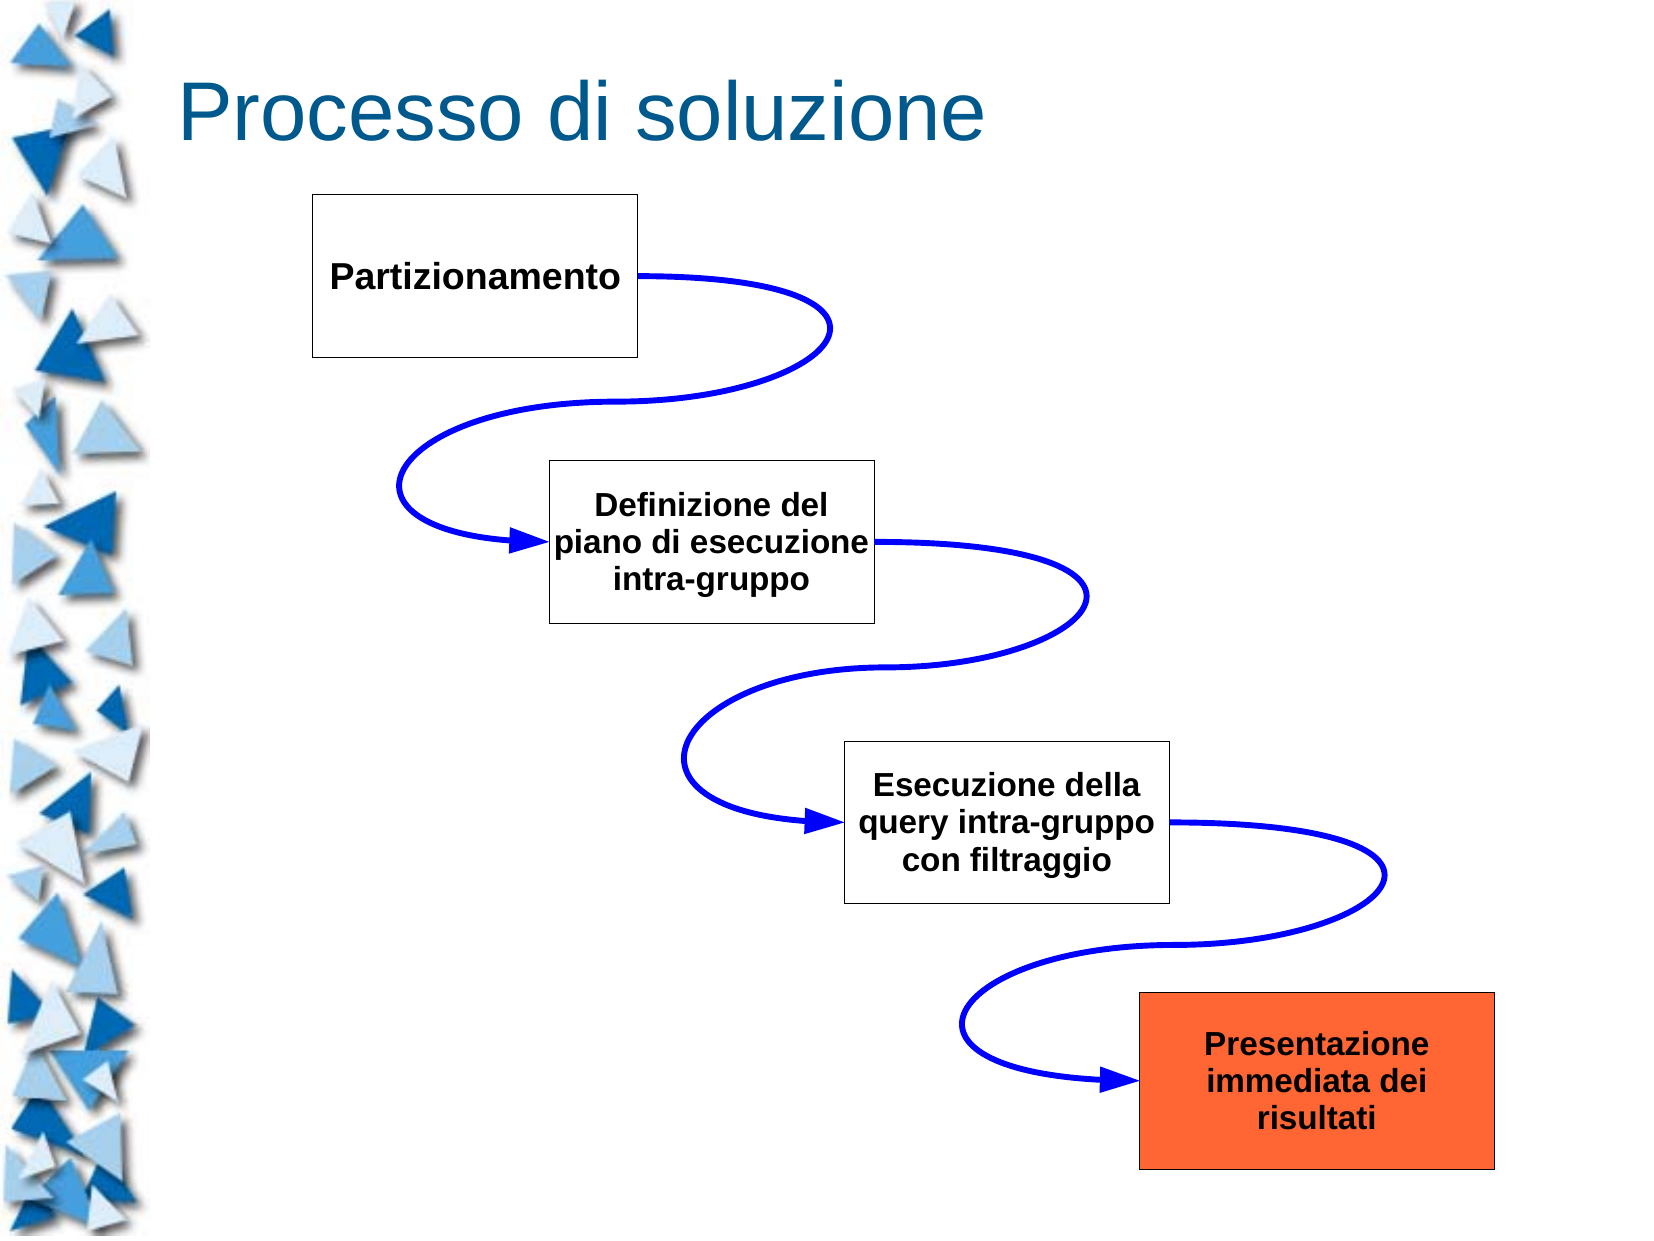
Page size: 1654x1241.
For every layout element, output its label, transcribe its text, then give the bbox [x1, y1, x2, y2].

title Processo di soluzione [177, 29, 1590, 194]
picture [0, 0, 150, 1236]
text_box Definizione del piano di esecuzione intra-gruppo [549, 460, 875, 624]
text_box Presentazione immediata dei risultati [1139, 992, 1495, 1170]
text_box Esecuzione della query intra-gruppo con filtraggio [844, 741, 1170, 904]
text_box Partizionamento [312, 194, 638, 358]
